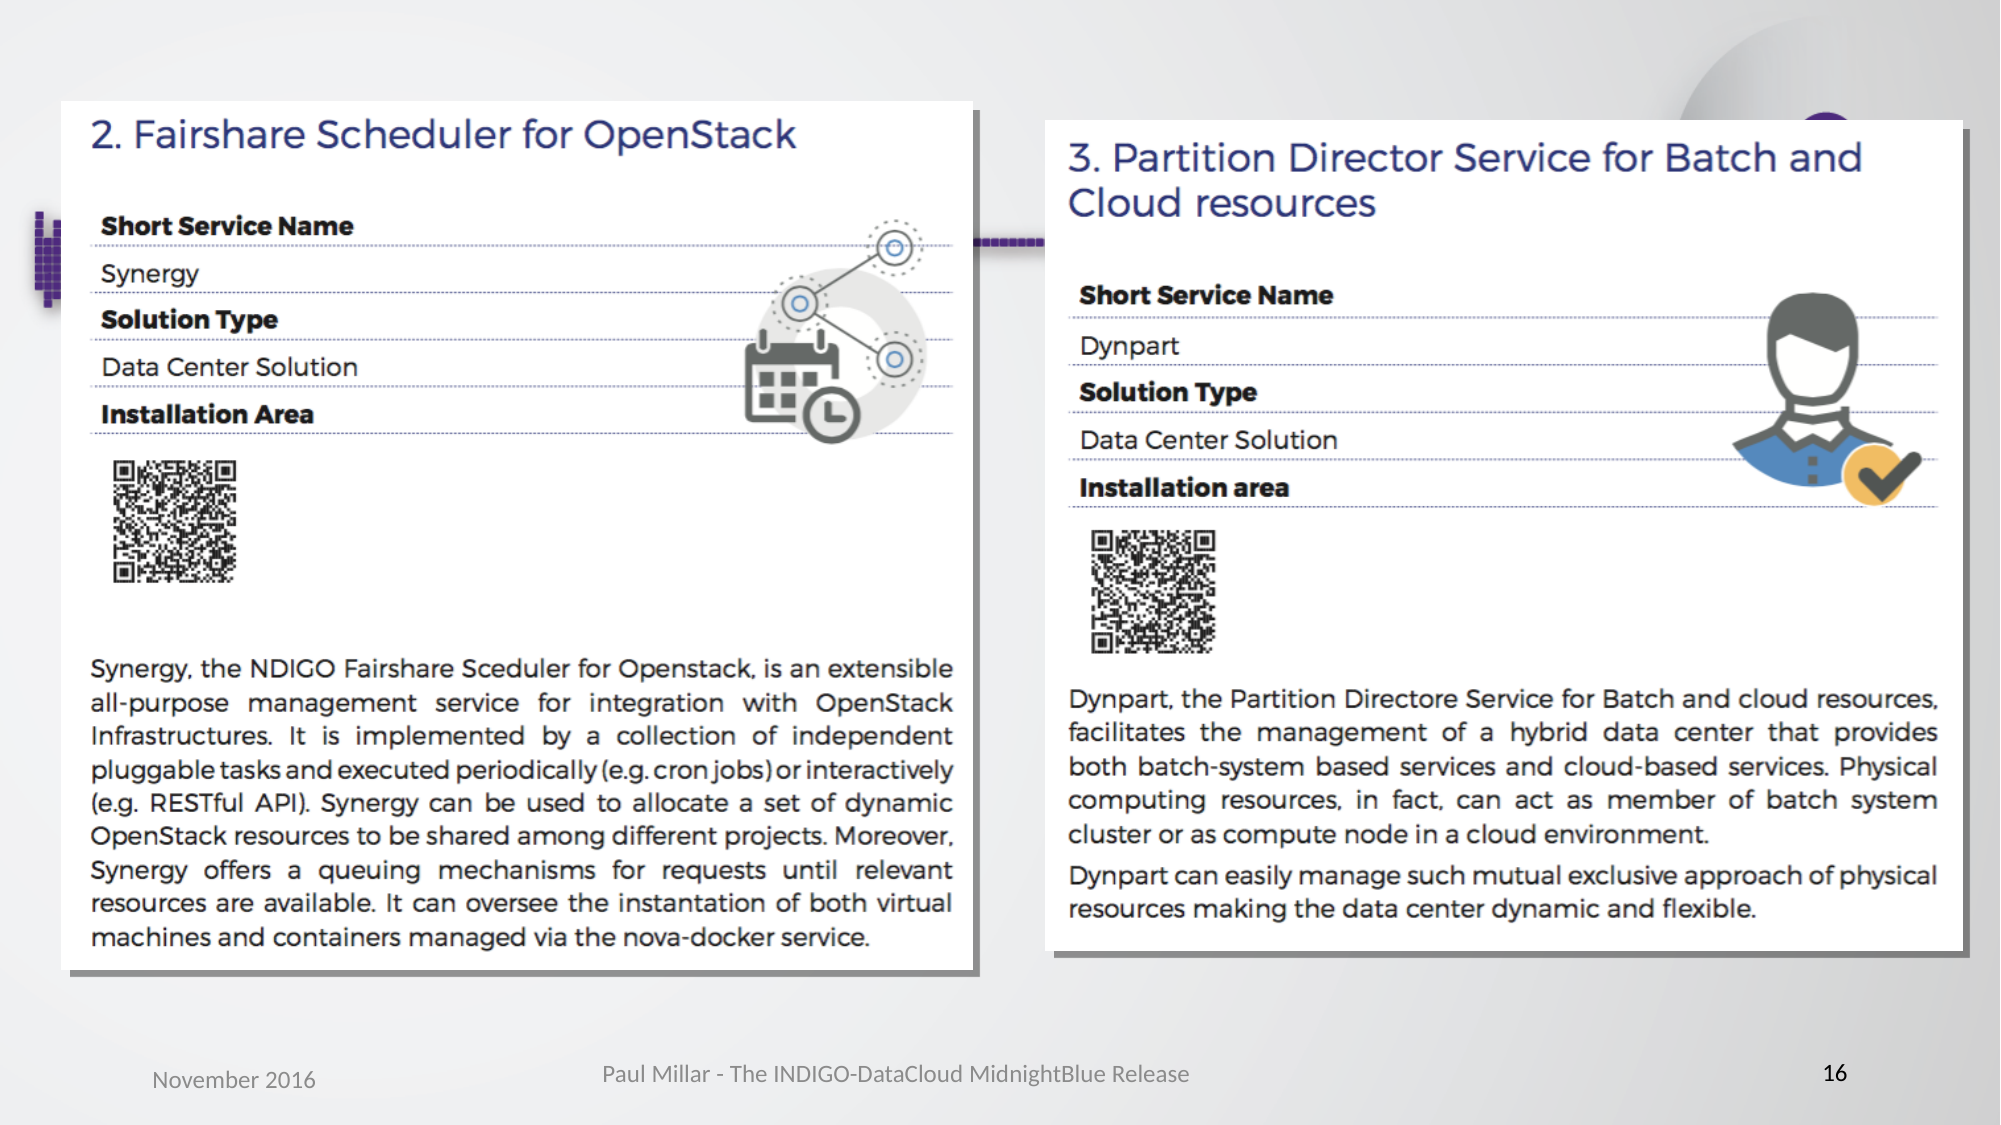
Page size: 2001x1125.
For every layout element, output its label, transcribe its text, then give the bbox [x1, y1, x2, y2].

slide_number <number> [1702, 1041, 1863, 1102]
picture [0, 0, 2000, 1125]
slide_number November 2016 [137, 1048, 588, 1109]
footer Paul Millar - The INDIGO-DataCloud MidnightBlue Release [587, 1042, 1413, 1103]
